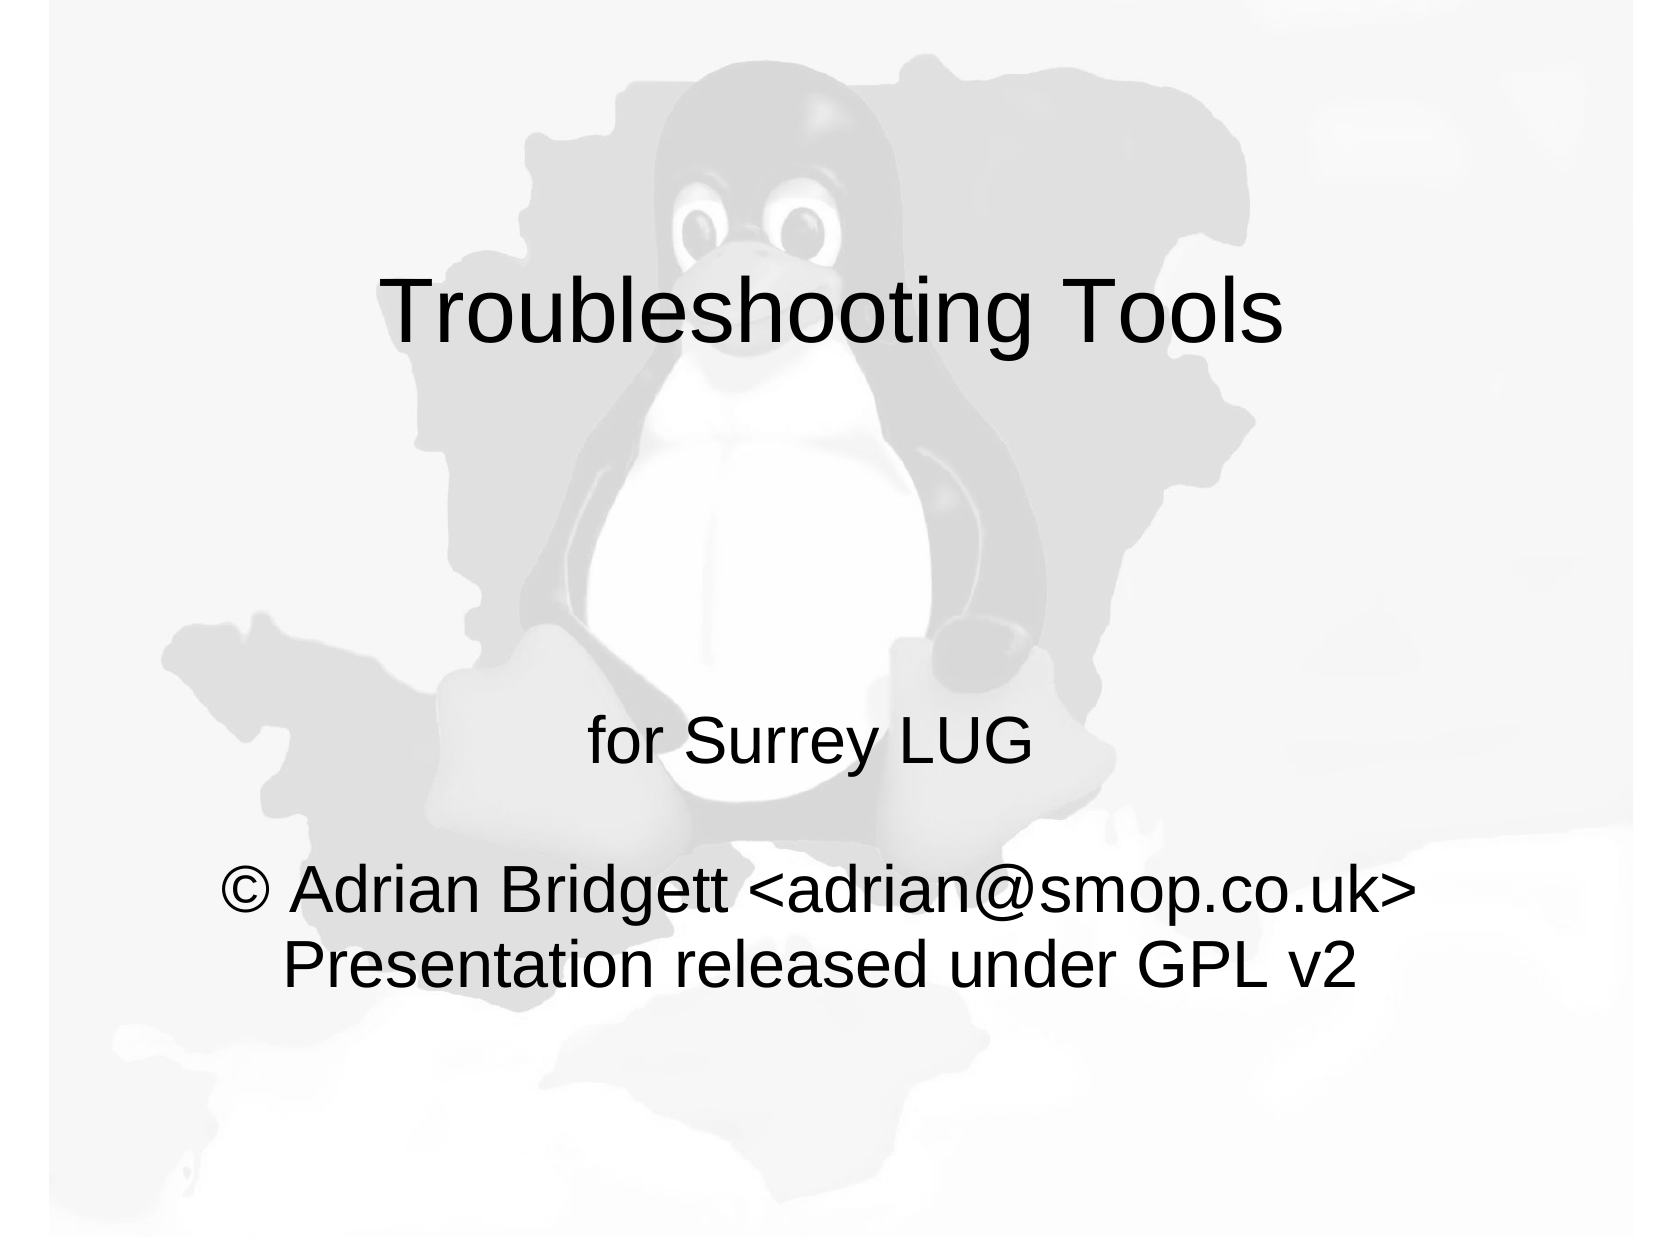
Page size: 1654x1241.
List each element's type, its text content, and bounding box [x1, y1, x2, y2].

title Troubleshooting Tools [88, 206, 1577, 414]
picture [49, 0, 1634, 1237]
subtitle for Surrey LUG © Adrian Bridgett <adrian@smop.co.uk> Presentation released under GPL v2 [76, 584, 1565, 1046]
